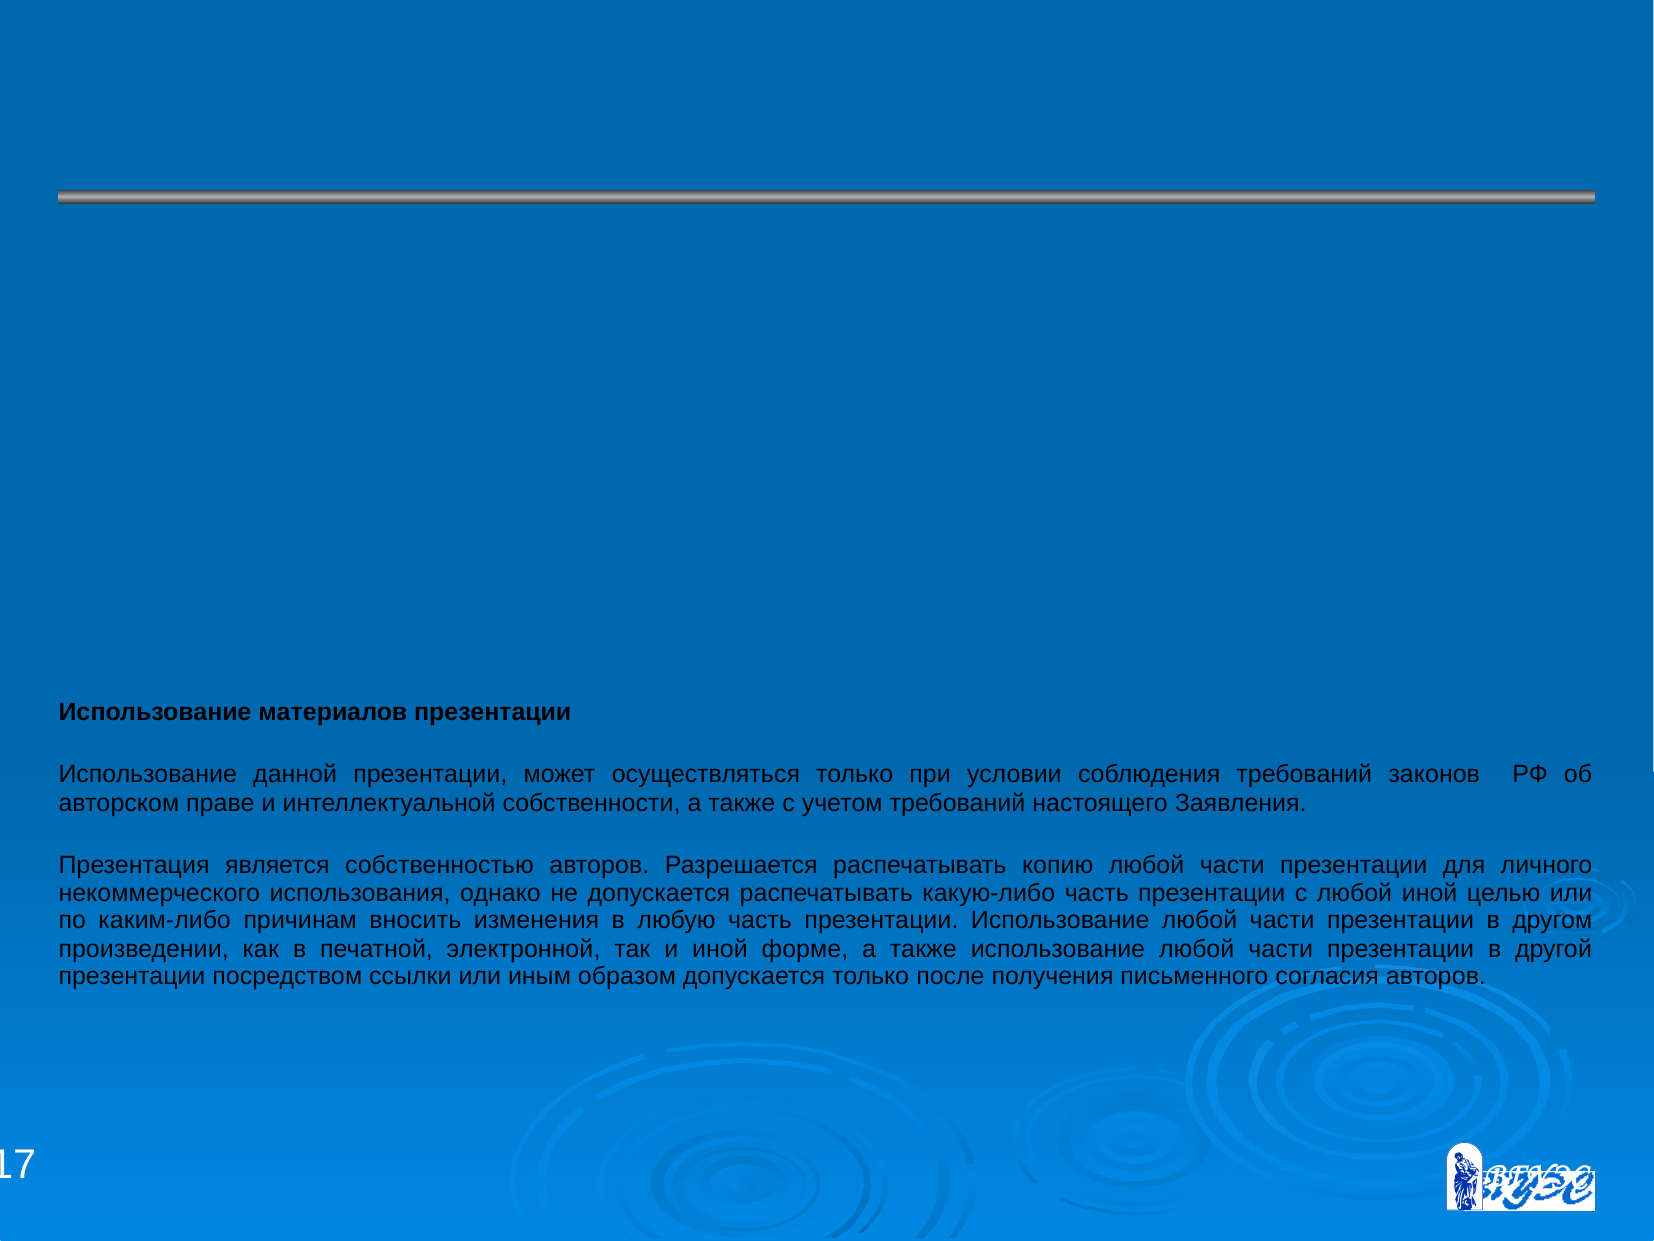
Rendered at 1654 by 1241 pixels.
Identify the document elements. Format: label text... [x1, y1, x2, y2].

text_box <номер> [0, 1140, 180, 1188]
text_box Использование материалов презентации Использование данной презентации, может осуществляться только при условии соблюдения требований законов РФ об авторском праве и интеллектуальной собственности, а также с учетом требований настоящего Заявления. Презентация является собственностью авторов. Разрешается распечатывать копию любой части презентации для личного некоммерческого использования, однако не допускается распечатывать какую-либо часть презентации с любой иной целью или по каким-либо причинам вносить изменения в любую часть презентации. Использование любой части презентации в другом произведении, как в печатной, электронной, так и иной форме, а также использование любой части презентации в другой презентации посредством ссылки или иным образом допускается только после получения письменного согласия авторов. [58, 698, 1596, 1141]
text_box [58, 190, 1595, 204]
picture [1446, 1142, 1595, 1211]
